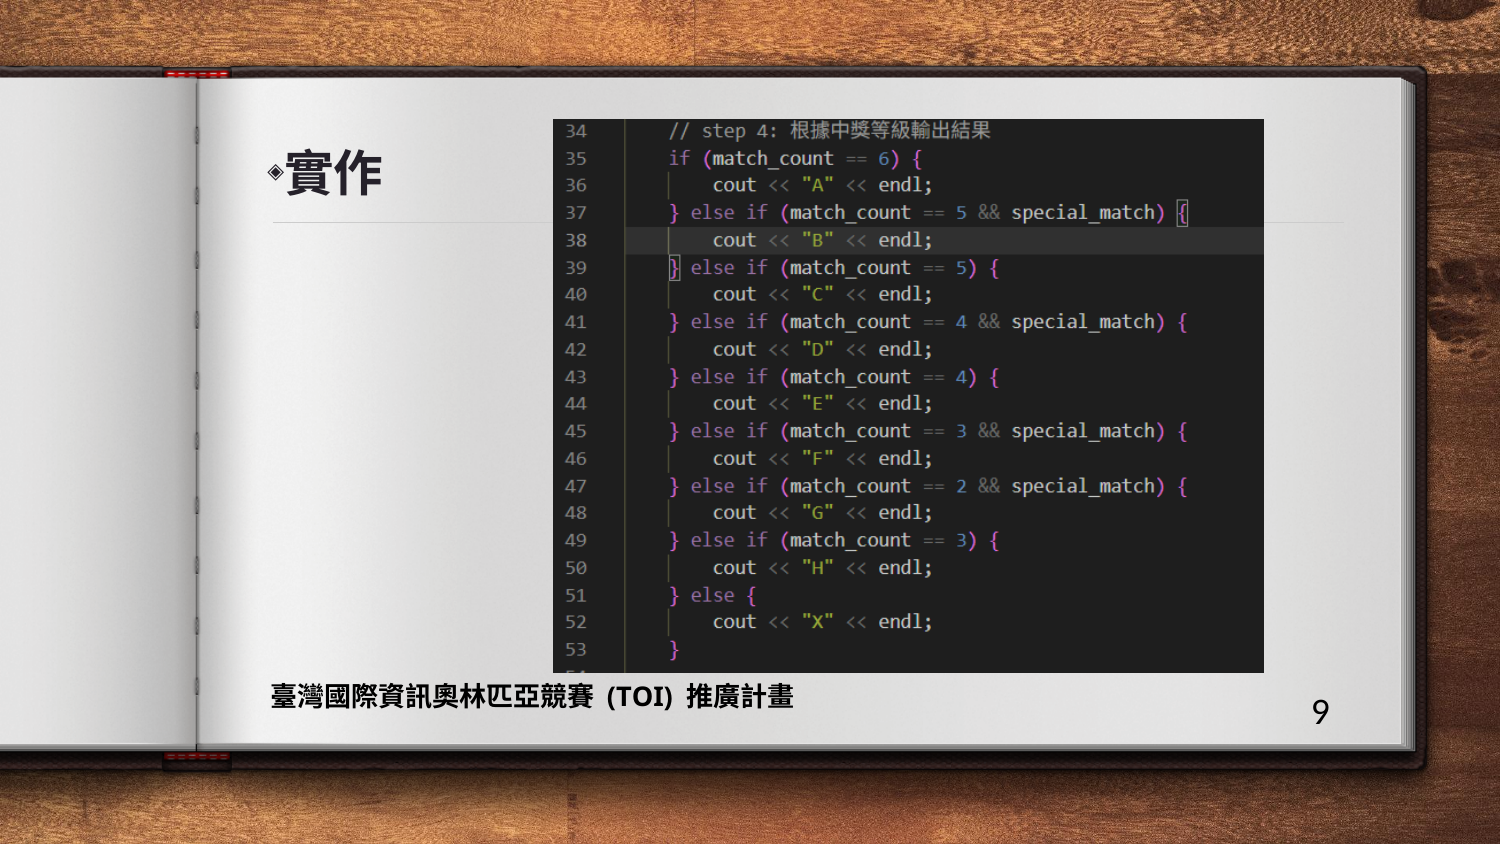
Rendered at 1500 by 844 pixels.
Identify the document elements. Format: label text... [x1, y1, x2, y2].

picture [553, 119, 1264, 673]
list 實作 [252, 126, 553, 216]
text_box 9 [1295, 672, 1386, 737]
